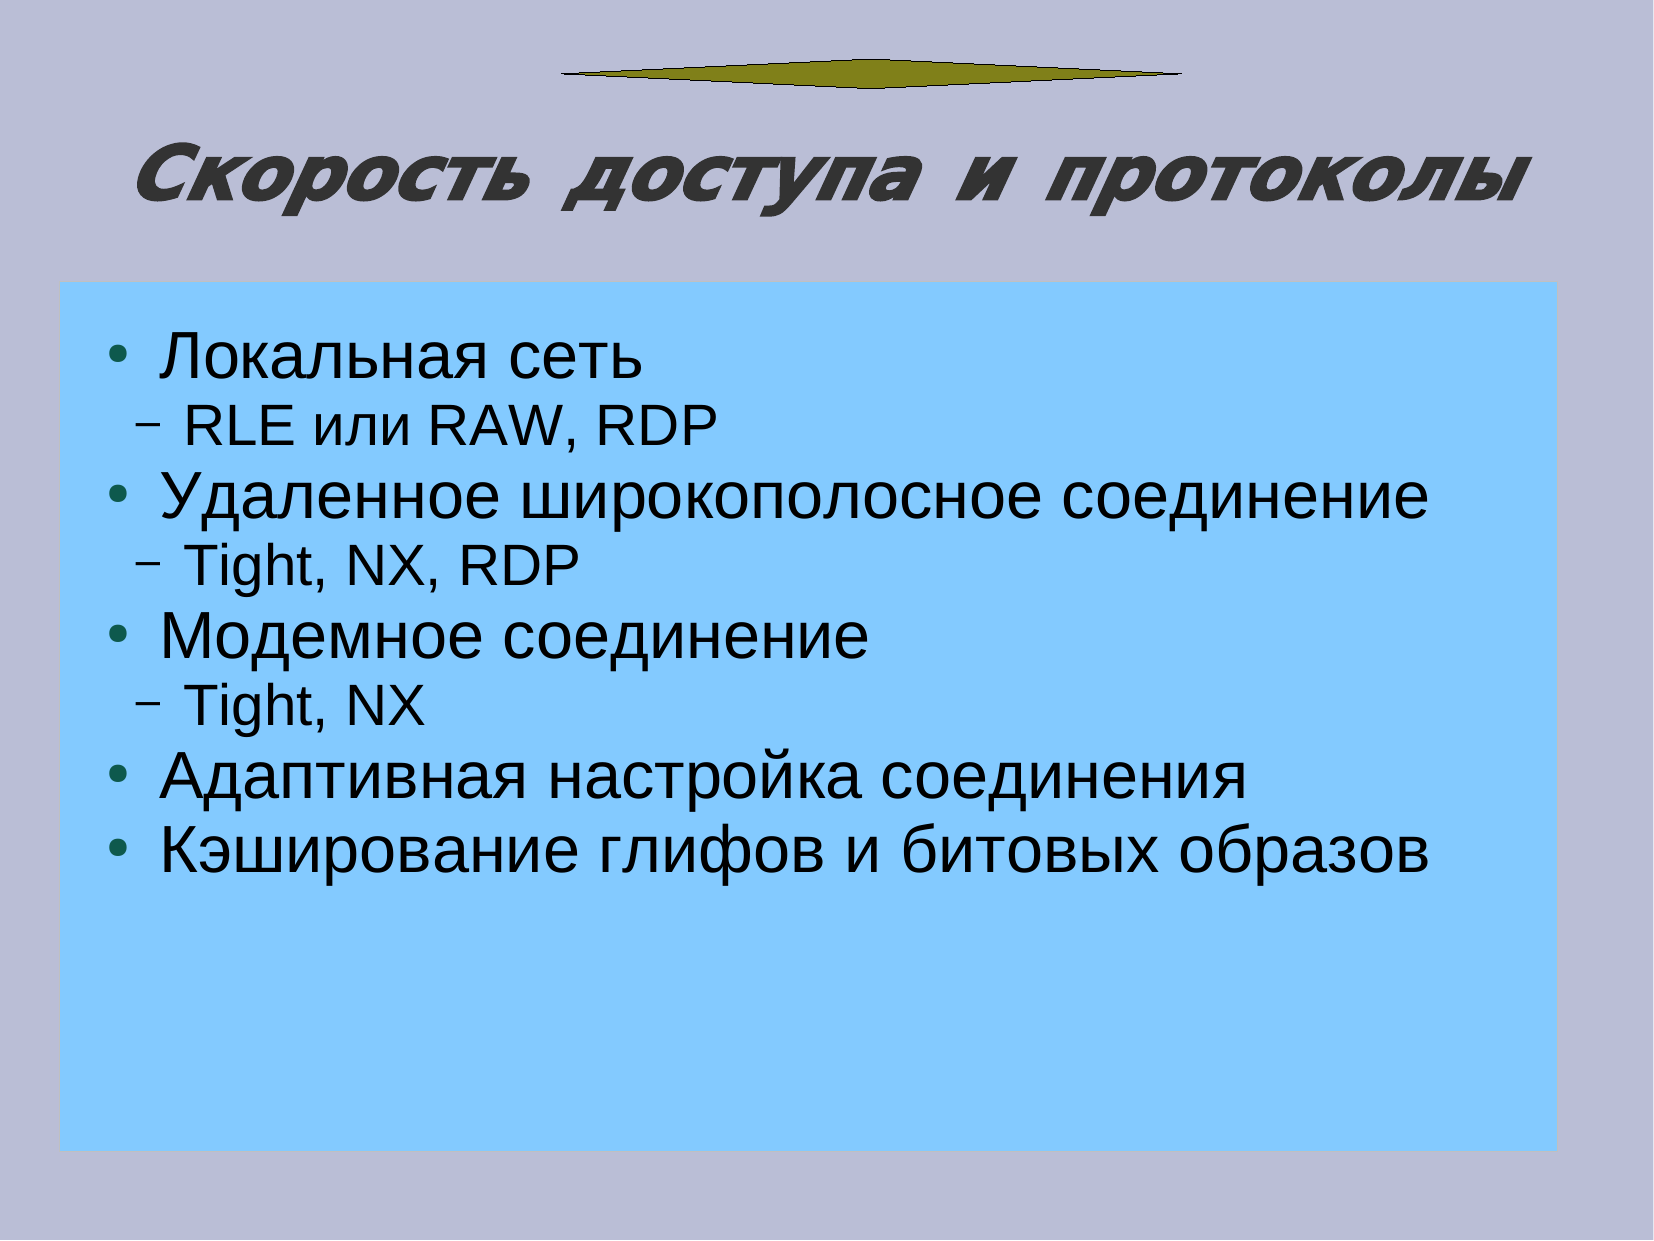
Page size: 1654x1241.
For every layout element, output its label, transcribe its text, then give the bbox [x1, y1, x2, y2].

title Скорость доступа и протоколы [82, 0, 1571, 296]
list Локальная сеть RLE или RAW, RDP Удаленное широкополосное соединение Tight, NX, RDP Модемное соединение Tight, NX Адаптивная настройка соединения Кэширование глифов и битовых образов [88, 318, 1577, 1123]
